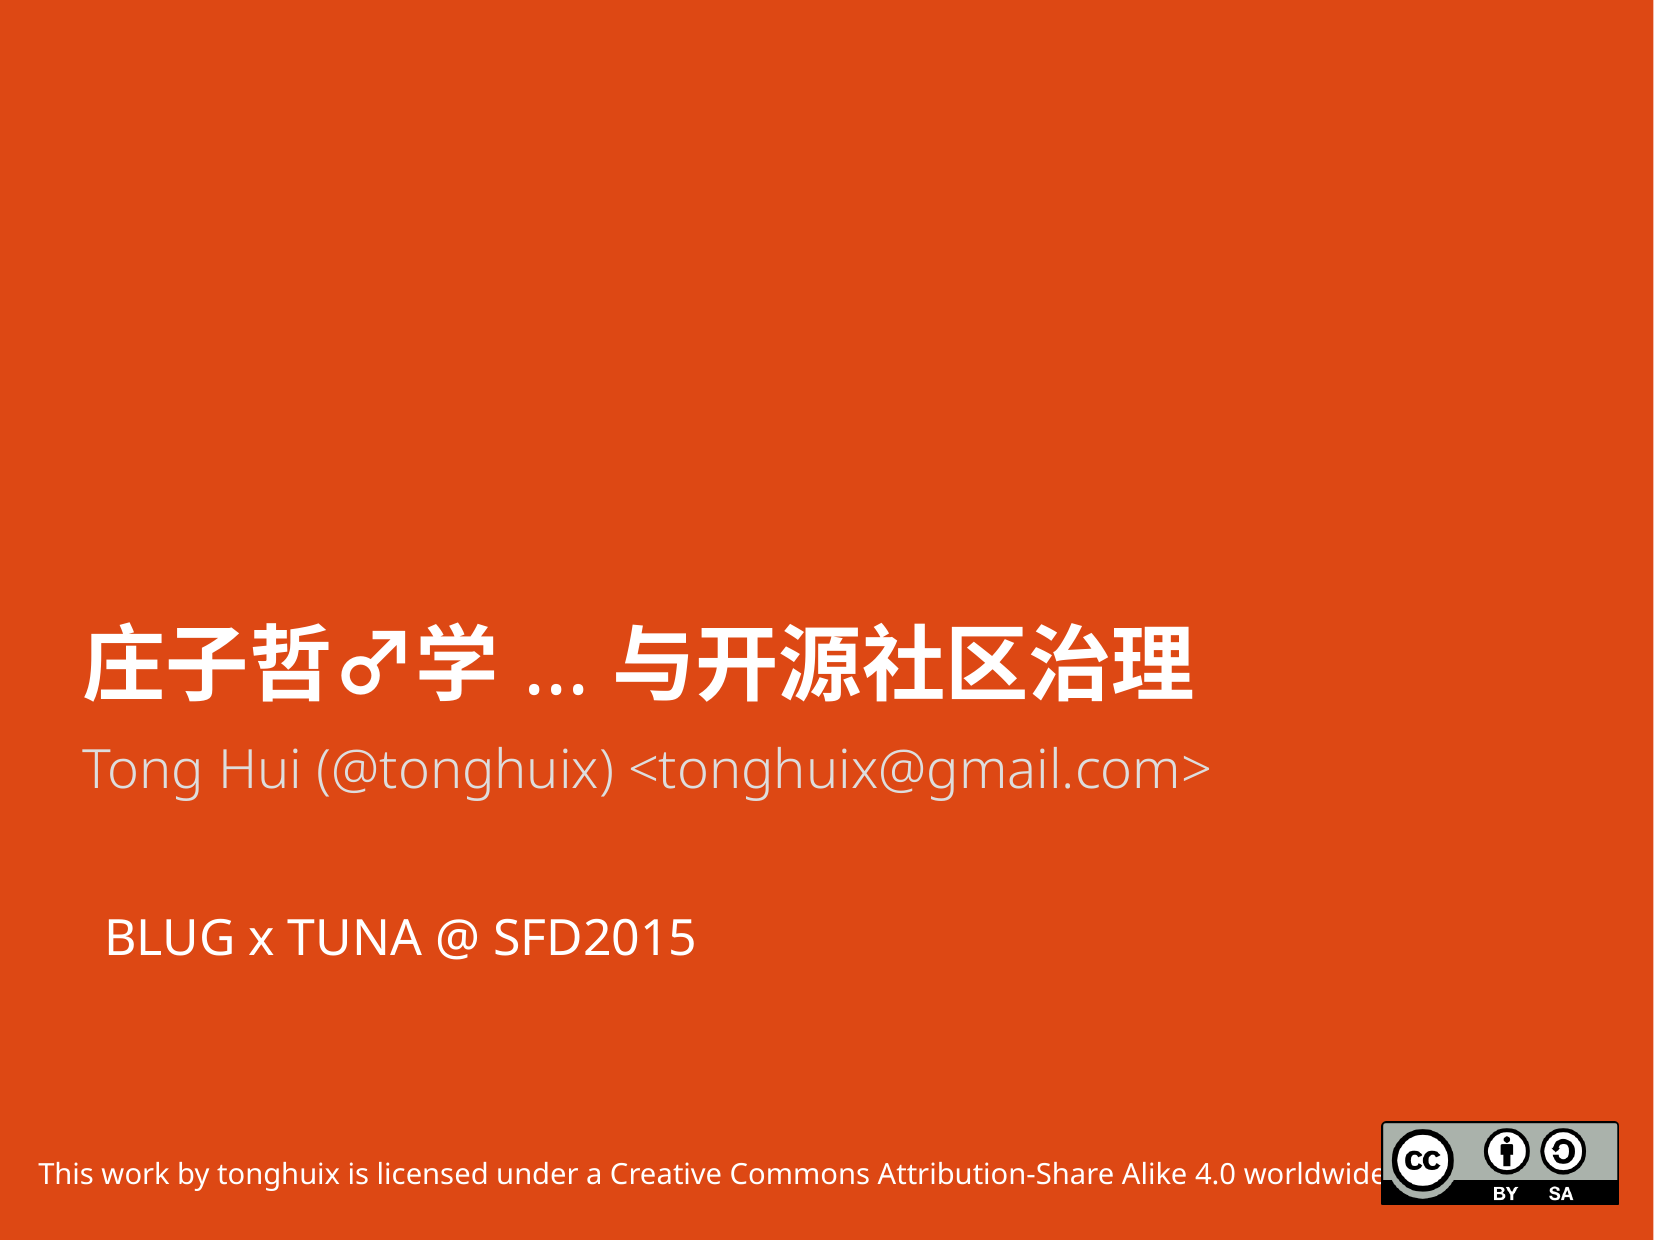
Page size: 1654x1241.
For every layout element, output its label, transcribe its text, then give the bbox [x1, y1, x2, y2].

text_box BLUG x TUNA @ SFD2015 [89, 826, 839, 1023]
title 庄子哲♂学...与开源社区治理 [82, 590, 1571, 726]
subtitle Tong Hui (@tonghuix) <tonghuix@gmail.com> [82, 726, 1571, 810]
picture [1381, 1121, 1619, 1205]
text_box This work by tonghuix is licensed under a Creative Commons Attribution-Share Alike 4.0 worldwide [23, 1145, 1381, 1195]
